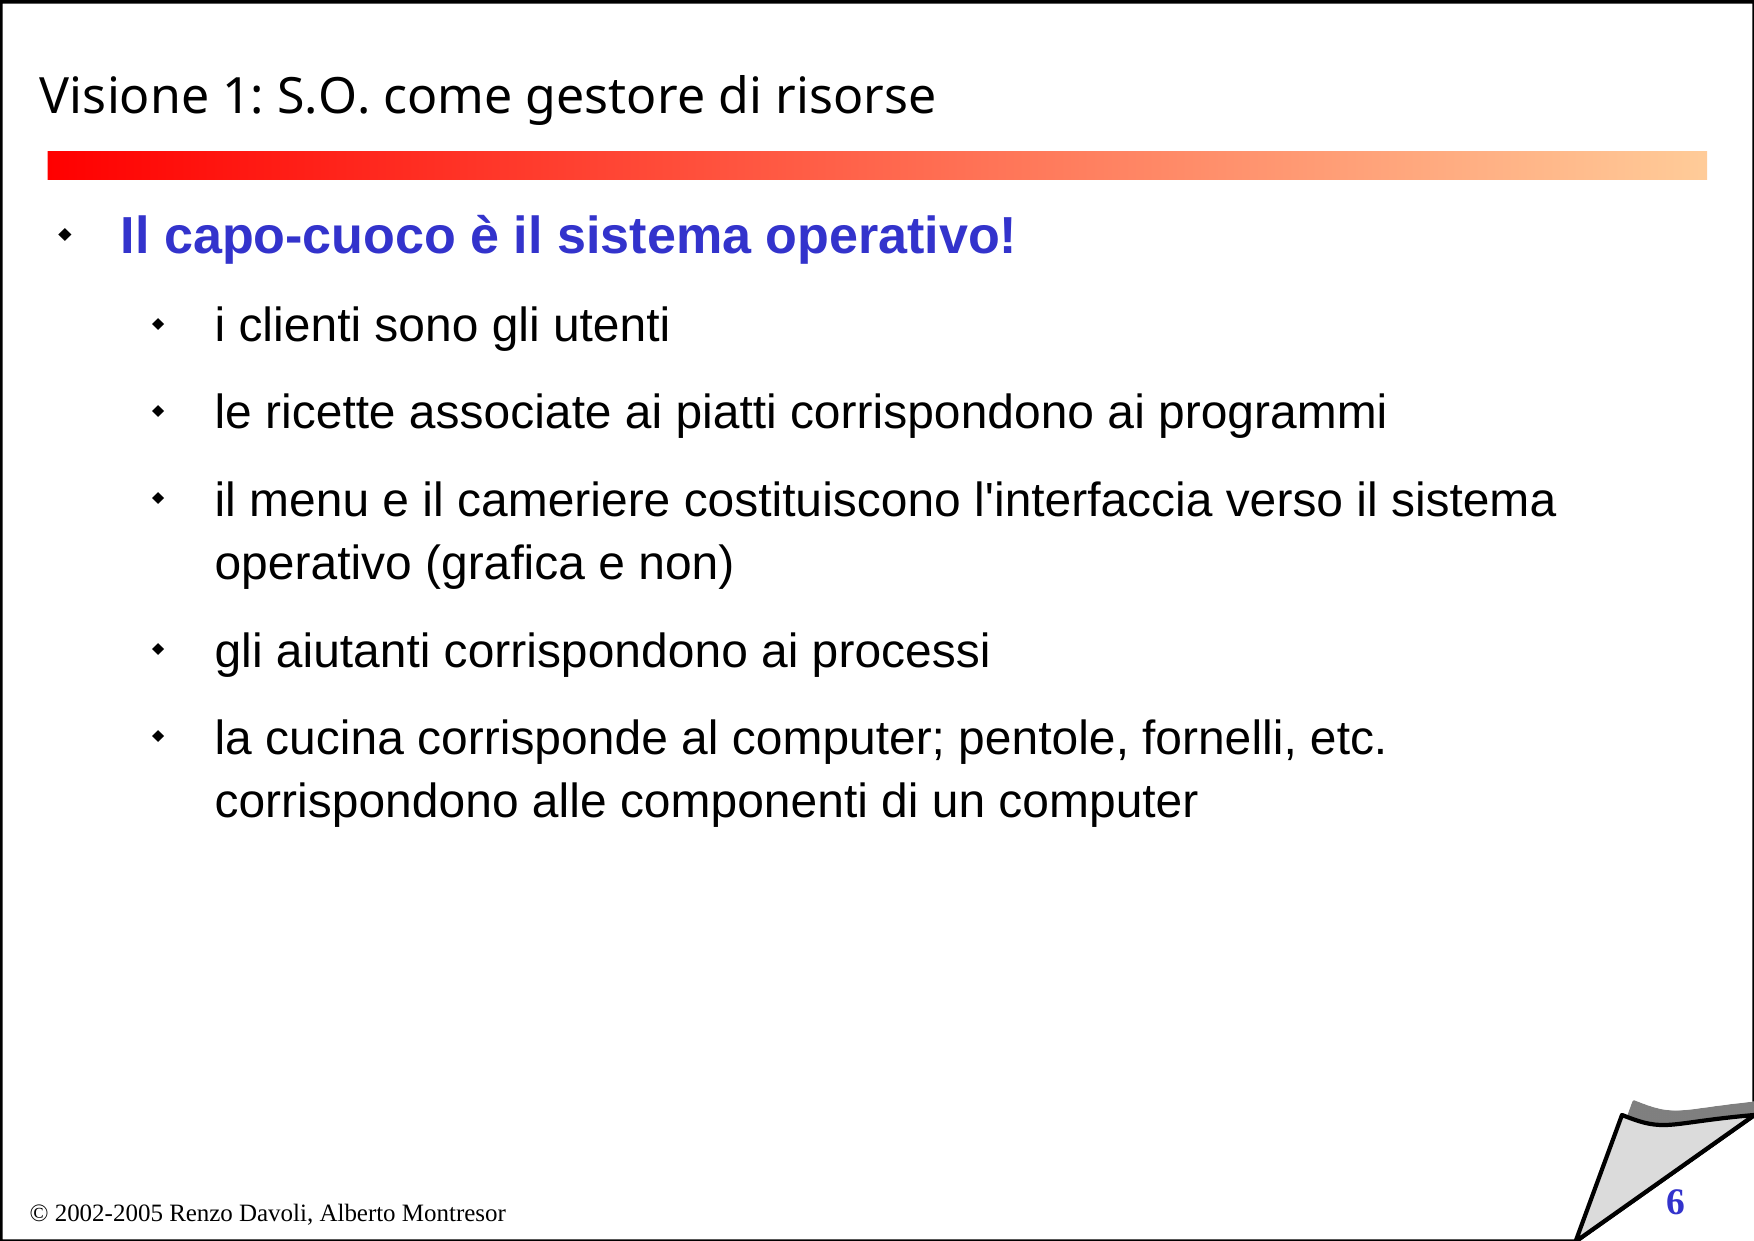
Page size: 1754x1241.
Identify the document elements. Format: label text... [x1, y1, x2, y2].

title Visione 1: S.O. come gestore di risorse [40, 49, 1713, 144]
list Il capo-cuoco è il sistema operativo! i clienti sono gli utenti le ricette associate ai piatti corrispondono ai programmi il menu e il cameriere costituiscono l'interfaccia verso il sistema operativo (grafica e non) gli aiutanti corrispondono ai processi la cucina corrisponde al computer; pentole, fornelli, etc. corrispondono alle componenti di un computer [58, 206, 1696, 900]
